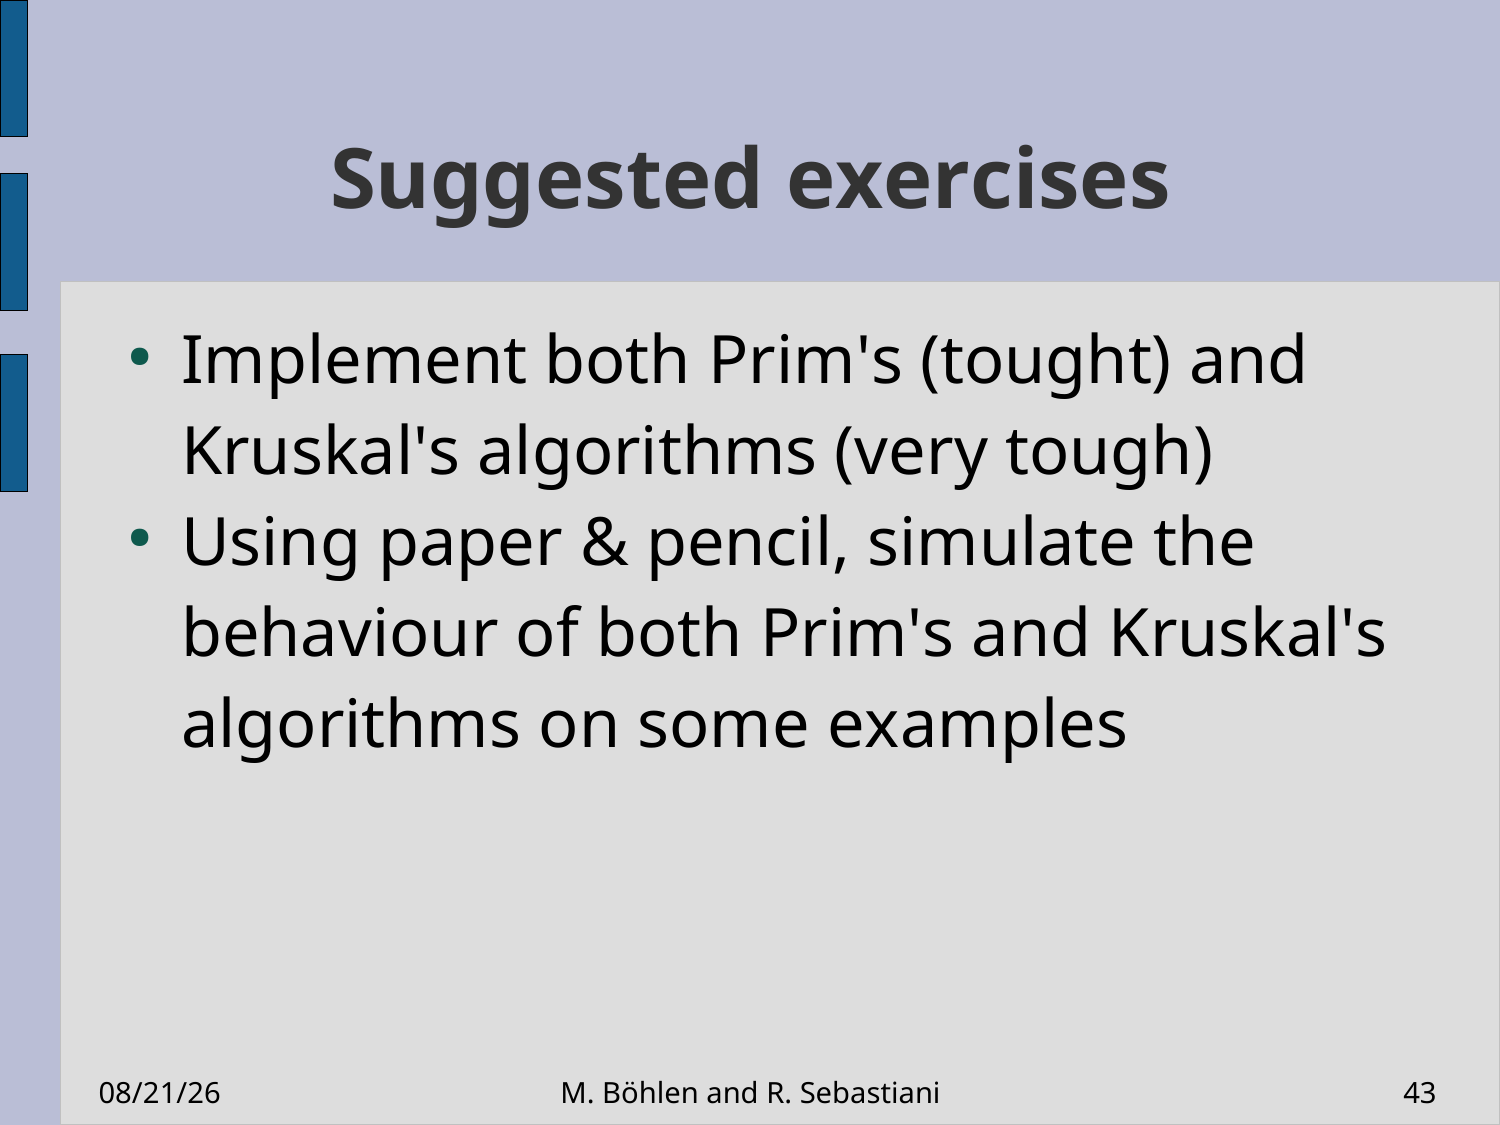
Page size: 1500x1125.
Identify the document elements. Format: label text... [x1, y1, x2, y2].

list Implement both Prim's (tought) and Kruskal's algorithms (very tough) Using paper & pencil, simulate the behaviour of both Prim's and Kruskal's algorithms on some examples [110, 312, 1392, 1028]
title Suggested exercises [110, 82, 1392, 271]
